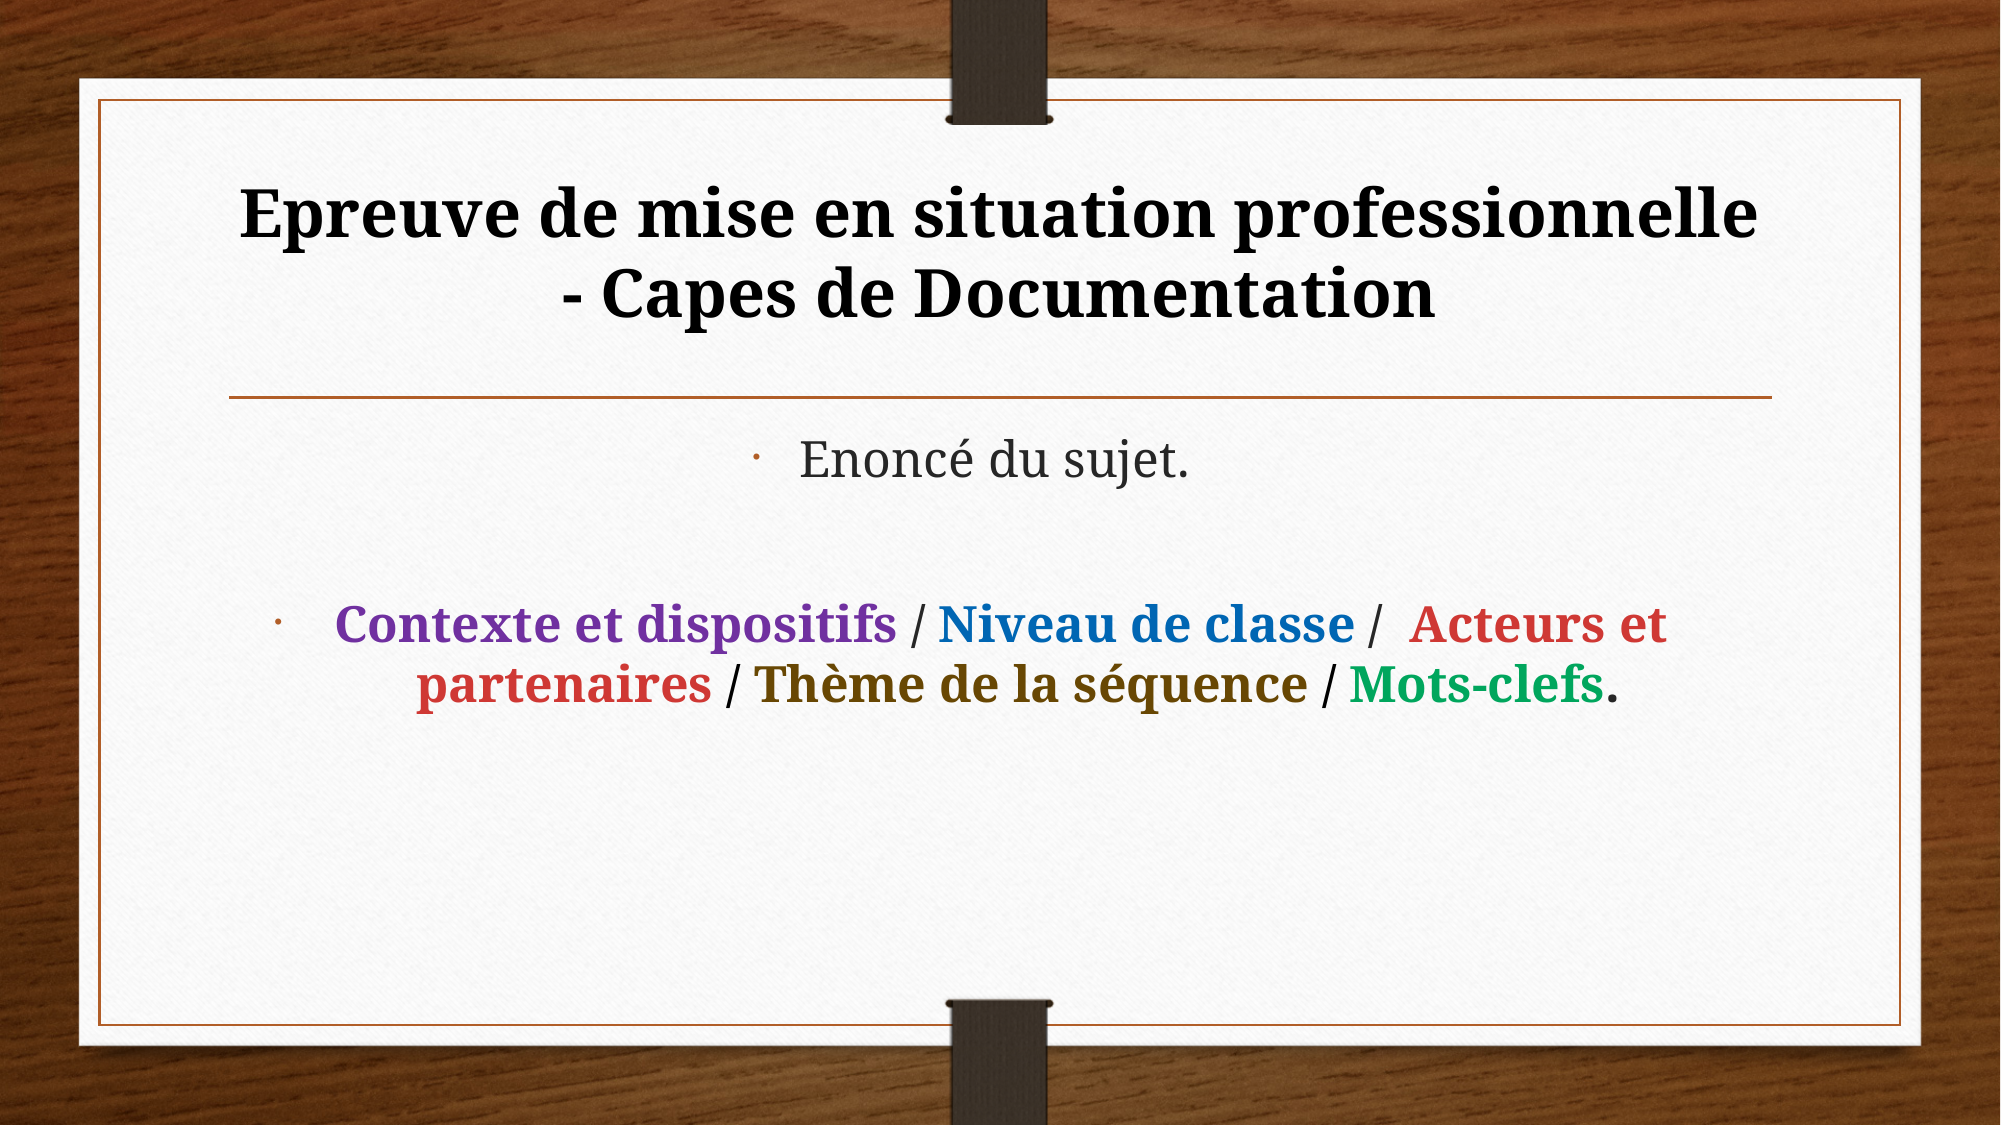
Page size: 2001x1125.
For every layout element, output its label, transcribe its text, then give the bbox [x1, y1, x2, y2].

list Enoncé du sujet. Contexte et dispositifs / Niveau de classe / Acteurs et partenaires / Thème de la séquence / Mots-clefs. [212, 419, 1788, 964]
title Epreuve de mise en situation professionnelle - Capes de Documentation [212, 161, 1788, 376]
